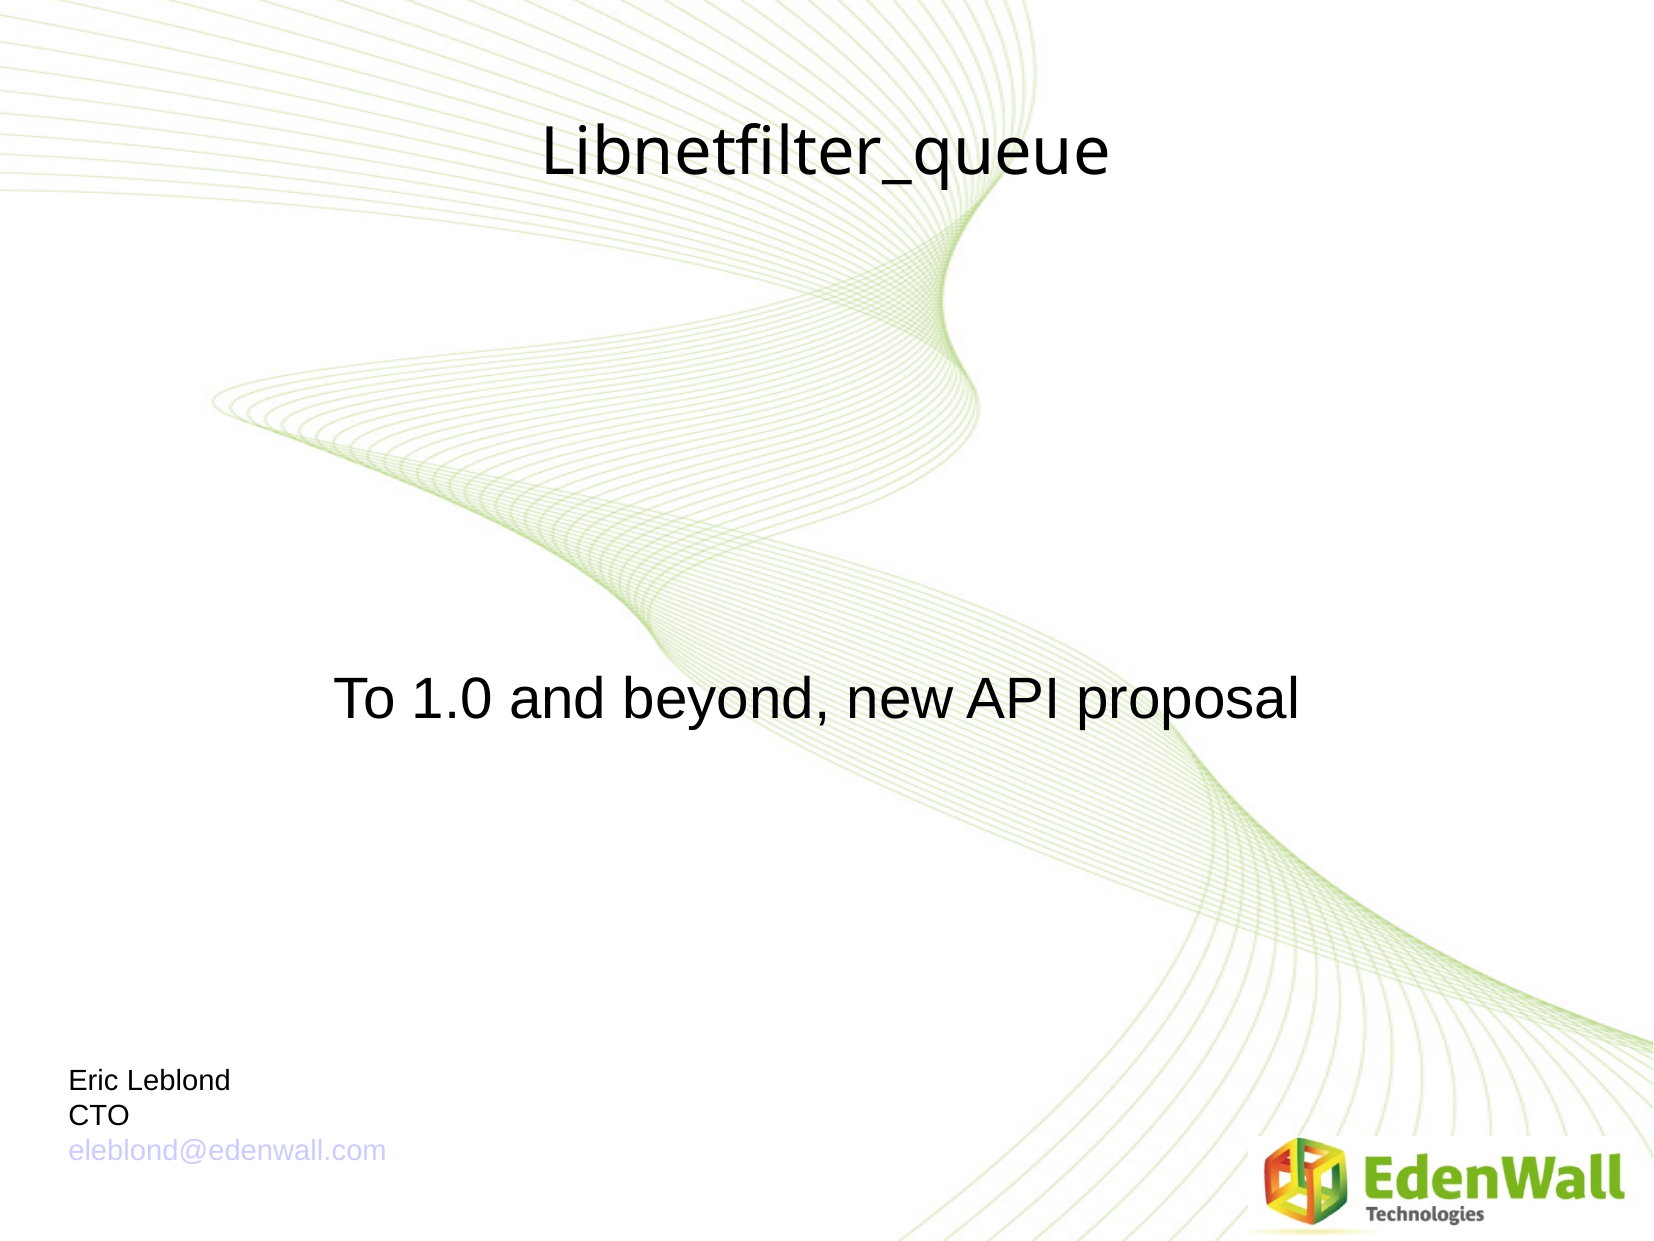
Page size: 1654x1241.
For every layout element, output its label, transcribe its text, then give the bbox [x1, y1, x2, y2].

title Libnetfilter_queue [82, 56, 1570, 248]
text_box Eric Leblond CTO eleblond@edenwall.com [53, 1053, 586, 1174]
picture [0, 0, 1654, 1241]
subtitle To 1.0 and beyond, new API proposal [82, 297, 1570, 1102]
